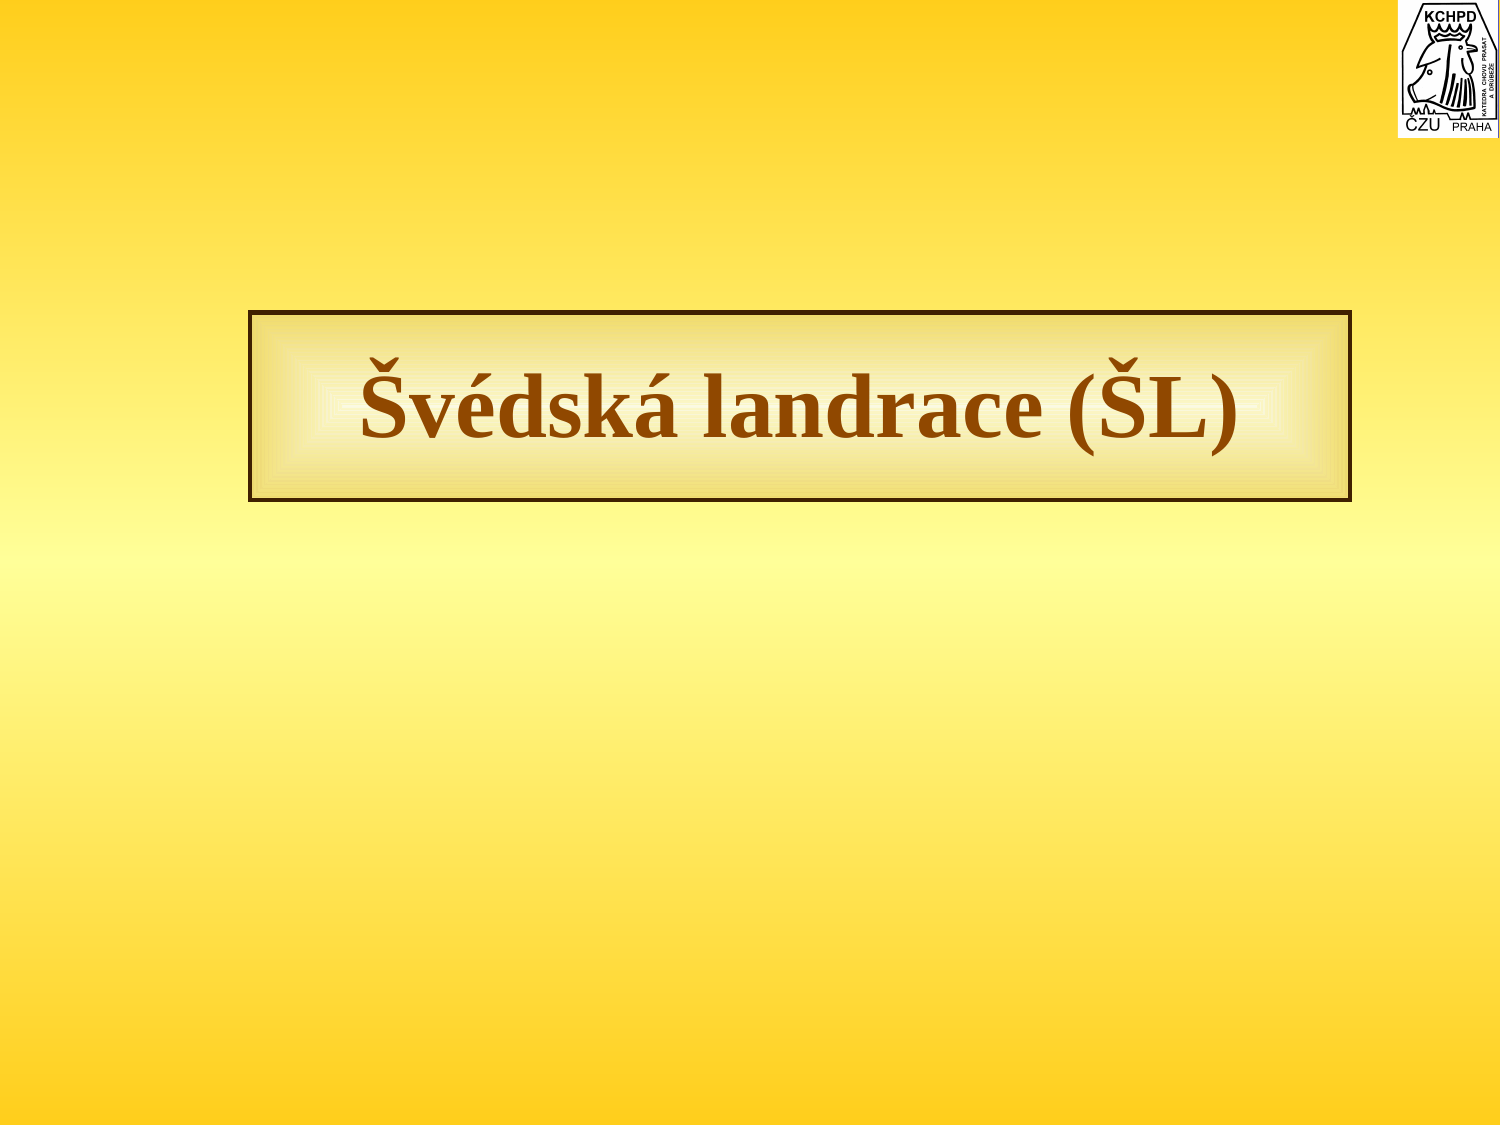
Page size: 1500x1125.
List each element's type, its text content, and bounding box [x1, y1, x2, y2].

title Švédská landrace (ŠL) [249, 312, 1350, 501]
chart [1397, 0, 1500, 140]
